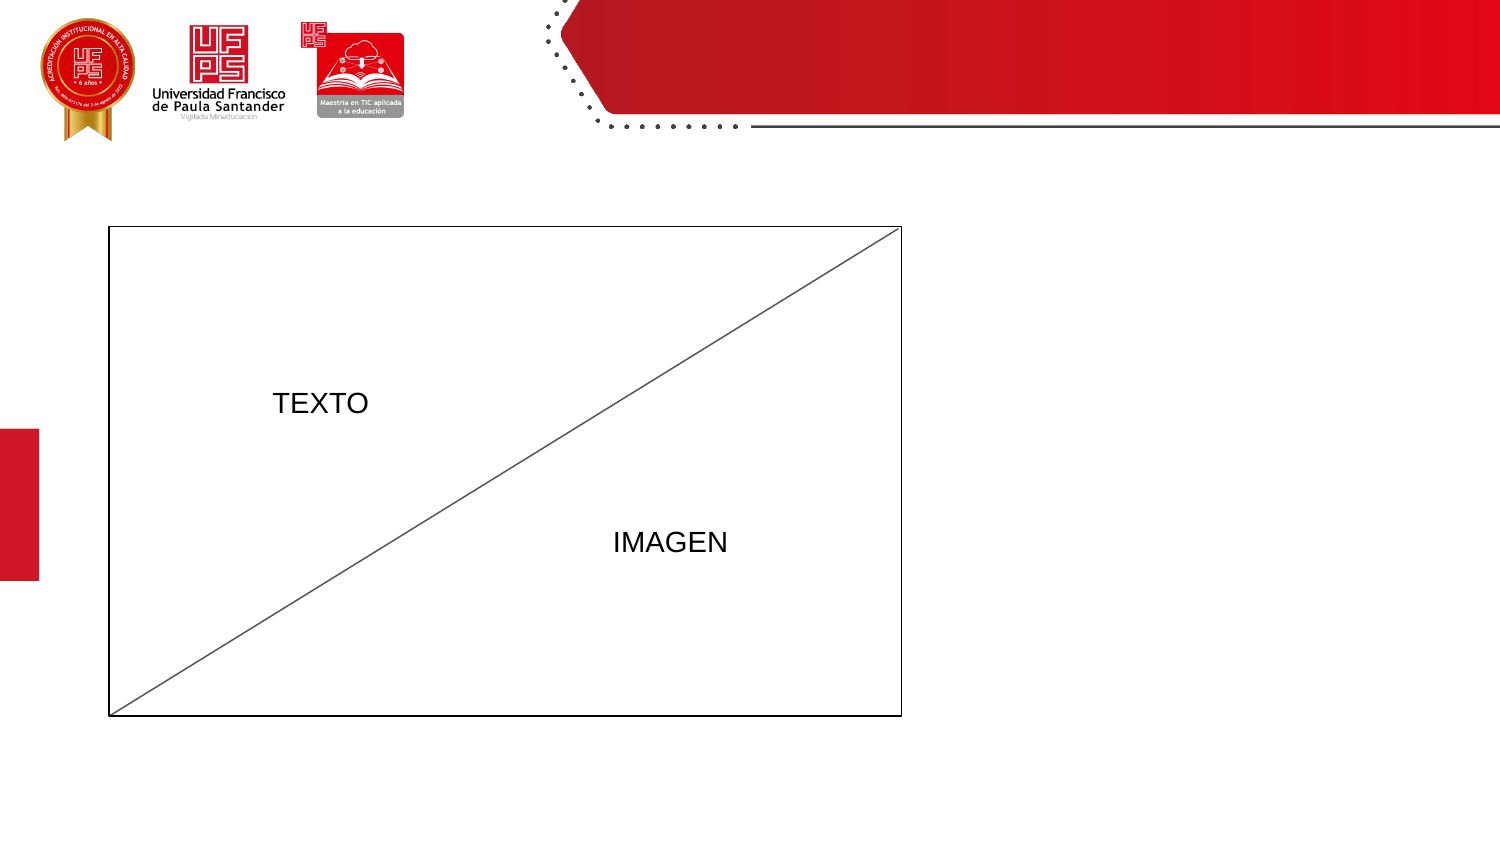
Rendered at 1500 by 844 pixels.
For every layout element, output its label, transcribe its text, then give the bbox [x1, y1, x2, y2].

picture [539, 0, 1500, 144]
picture [151, 21, 286, 123]
text_box TEXTO IMAGEN [109, 226, 902, 717]
picture [37, 17, 136, 147]
picture [0, 421, 45, 596]
picture [301, 22, 404, 118]
